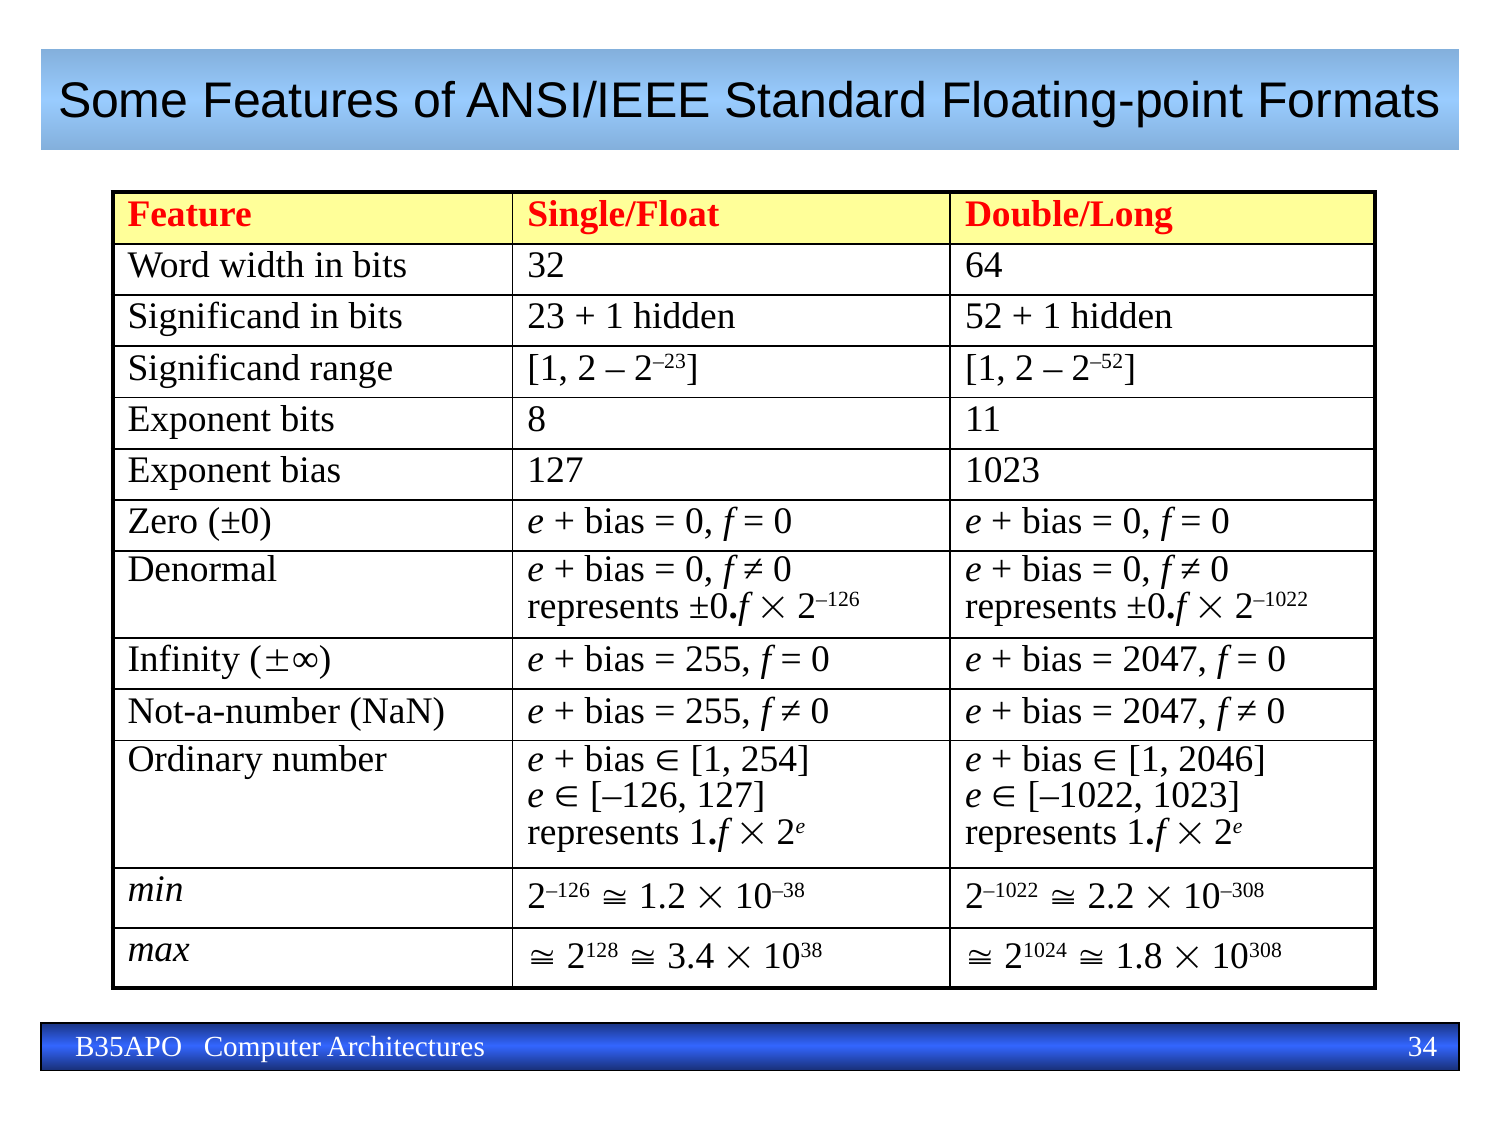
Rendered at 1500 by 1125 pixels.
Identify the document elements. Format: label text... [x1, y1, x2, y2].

table_cell Denormal [115, 552, 512, 637]
table_header Double/Long [951, 194, 1373, 243]
table_header Feature [115, 194, 512, 243]
table_cell 52 + 1 hidden [951, 296, 1373, 345]
table_cell e + bias = 2047, f = 0 [951, 639, 1373, 688]
table_cell 11 [951, 398, 1373, 448]
table_cell max [115, 929, 512, 986]
table_cell Word width in bits [115, 245, 512, 294]
table_cell e + bias = 0, f = 0 [513, 501, 949, 550]
table_cell 32 [513, 245, 949, 294]
table_cell e + bias = 2047, f ≠ 0 [951, 690, 1373, 740]
table_cell e + bias  [1, 254] e  [–126, 127] represents 1.f  2e [513, 741, 949, 867]
table_cell e + bias = 0, f ≠ 0 represents ±0.f  2–126 [513, 552, 949, 637]
table_cell 1023 [951, 450, 1373, 499]
table_cell e + bias = 0, f ≠ 0 represents ±0.f  2–1022 [951, 552, 1373, 637]
table_cell min [115, 869, 512, 927]
table_cell e + bias = 0, f = 0 [951, 501, 1373, 550]
table_cell Infinity (∞) [115, 639, 512, 688]
table_cell [1, 2 – 2–52] [951, 347, 1373, 397]
table_cell e + bias  [1, 2046] e  [–1022, 1023] represents 1.f  2e [951, 741, 1373, 867]
table_cell [1, 2 – 2–23] [513, 347, 949, 397]
table_cell Zero (±0) [115, 501, 512, 550]
table_header Single/Float [513, 194, 949, 243]
table_cell Exponent bits [115, 398, 512, 448]
table_cell e + bias = 255, f ≠ 0 [513, 690, 949, 740]
table_cell Exponent bias [115, 450, 512, 499]
table_cell 2–126  1.2  10–38 [513, 869, 949, 927]
table_cell  21024  1.8  10308 [951, 929, 1373, 986]
table_cell 8 [513, 398, 949, 448]
table_cell  2128  3.4  1038 [513, 929, 949, 986]
table_cell Ordinary number [115, 741, 512, 867]
table_cell Significand in bits [115, 296, 512, 345]
table_cell 64 [951, 245, 1373, 294]
table_cell 2–1022  2.2  10–308 [951, 869, 1373, 927]
table_cell Not-a-number (NaN) [115, 690, 512, 740]
table_cell e + bias = 255, f = 0 [513, 639, 949, 688]
table_cell 127 [513, 450, 949, 499]
title Some Features of ANSI/IEEE Standard Floating-point Formats [41, 49, 1459, 150]
table_cell Significand range [115, 347, 512, 397]
table_cell 23 + 1 hidden [513, 296, 949, 345]
